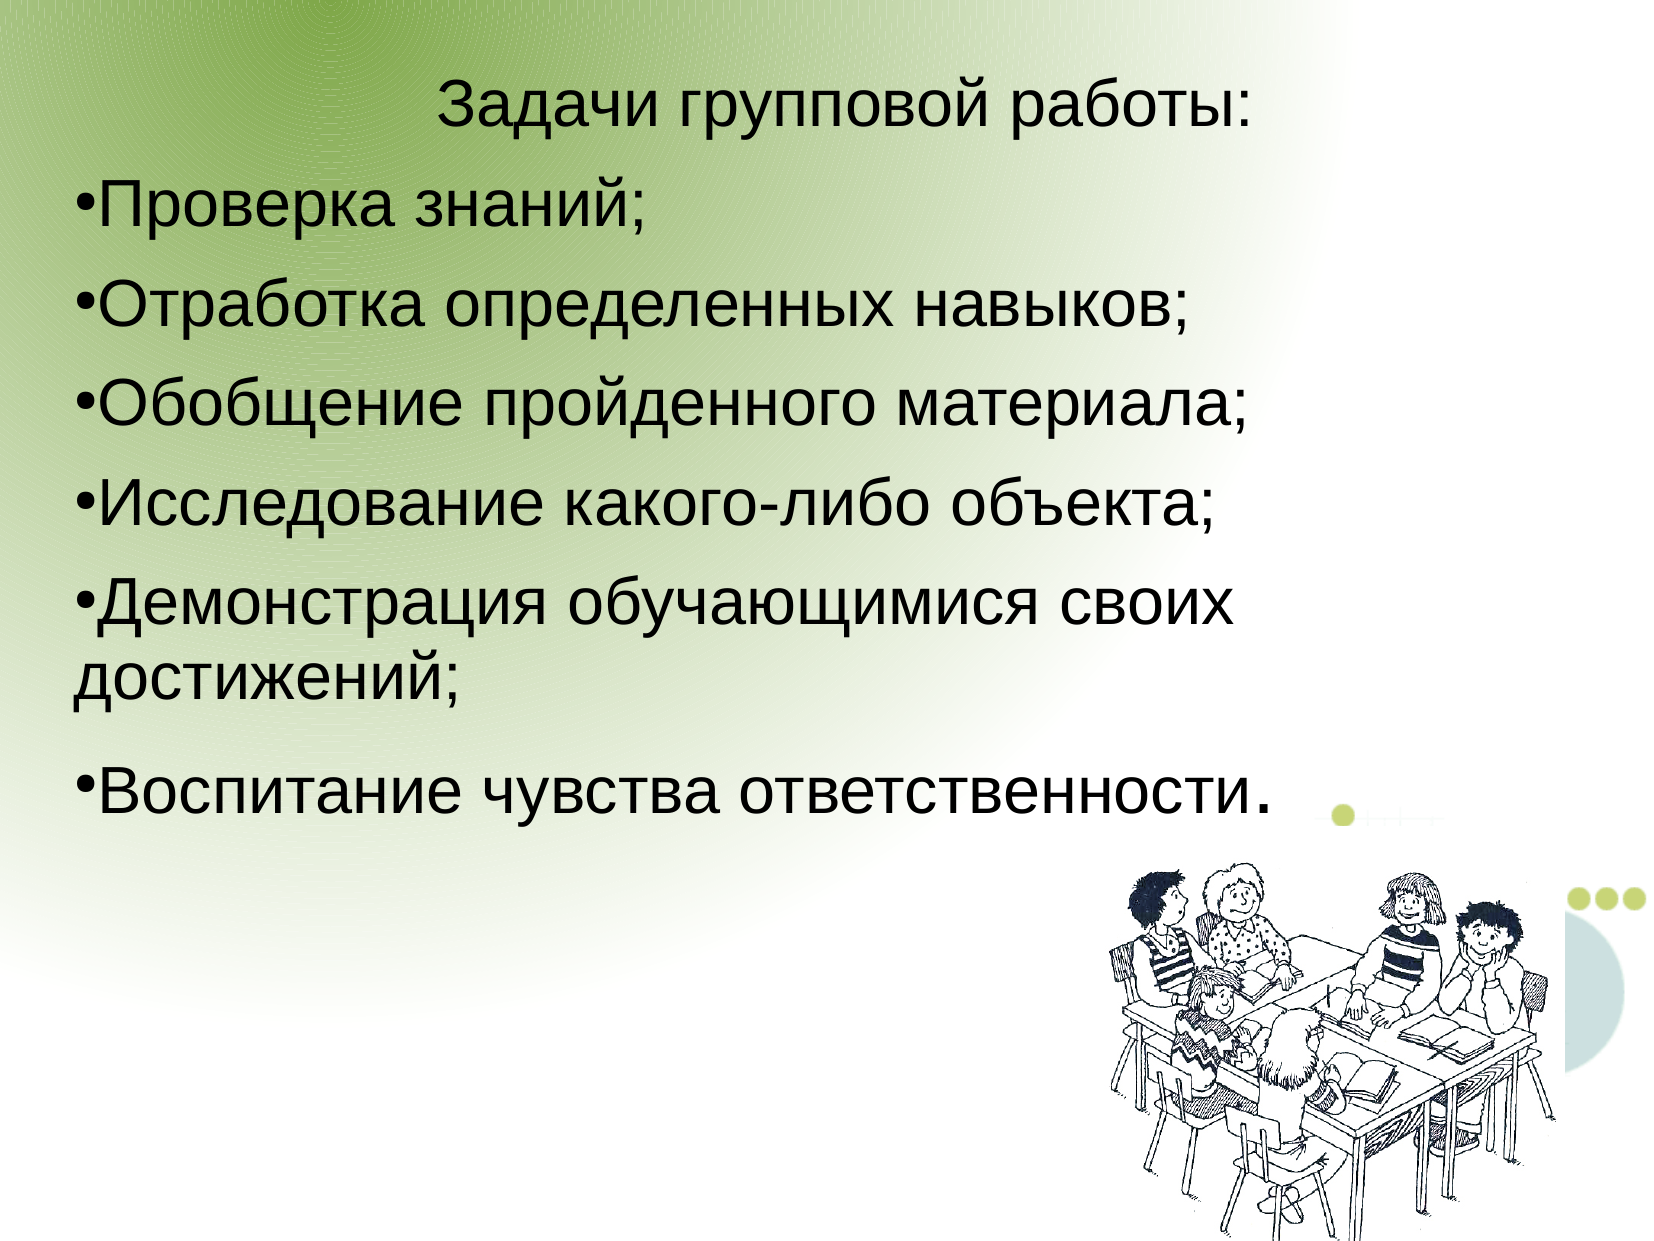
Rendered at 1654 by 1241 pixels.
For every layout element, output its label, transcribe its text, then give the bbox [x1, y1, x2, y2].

text_box Задачи групповой работы: Проверка знаний; Отработка определенных навыков; Обобщение пройденного материала; Исследование какого-либо объекта; Демонстрация обучающимися своих достижений; Воспитание чувства ответственности. [59, 59, 1633, 887]
picture [1092, 792, 1654, 1241]
